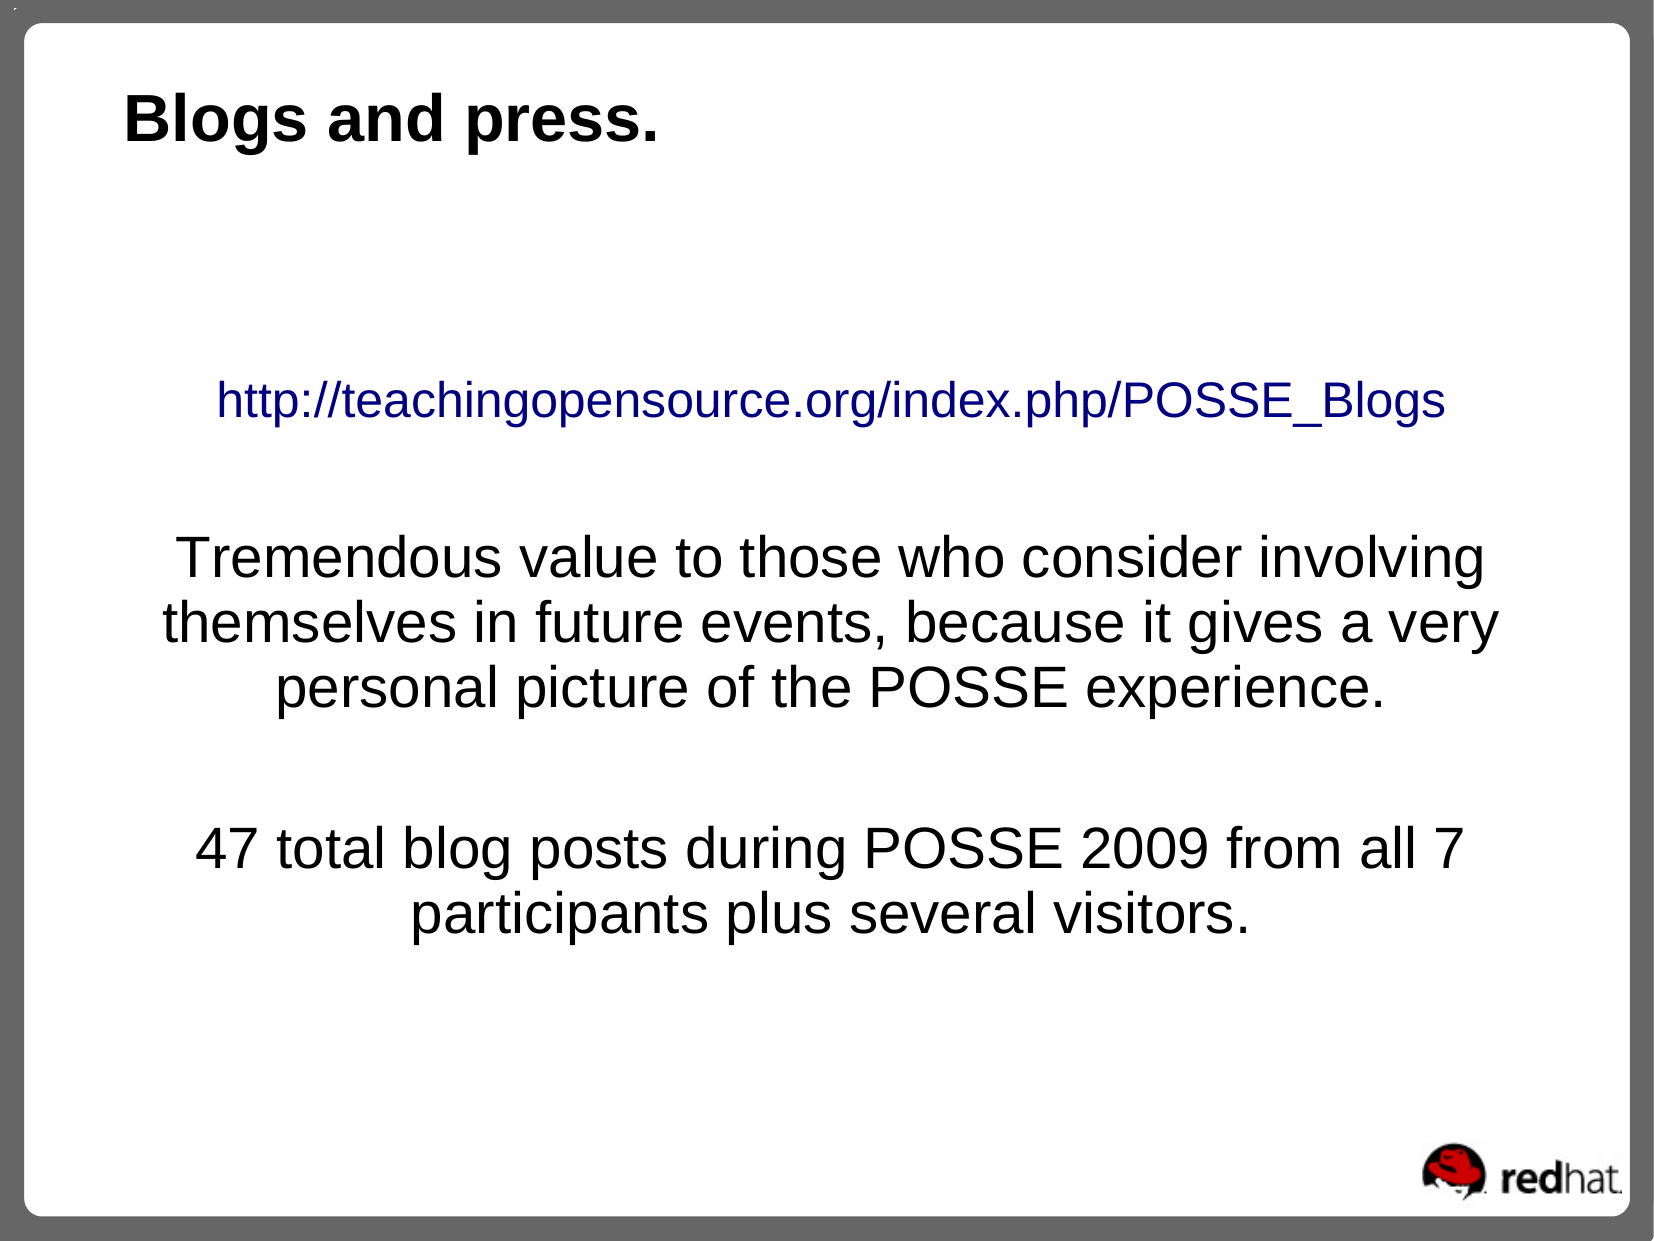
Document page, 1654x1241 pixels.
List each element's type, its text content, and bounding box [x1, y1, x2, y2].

subtitle http://teachingopensource.org/index.php/POSSE_Blogs Tremendous value to those who consider involving themselves in future events, because it gives a very personal picture of the POSSE experience. 47 total blog posts during POSSE 2009 from all 7 participants plus several visitors. [128, 371, 1535, 947]
picture [1421, 1141, 1622, 1209]
title Blogs and press. [123, 63, 1530, 175]
